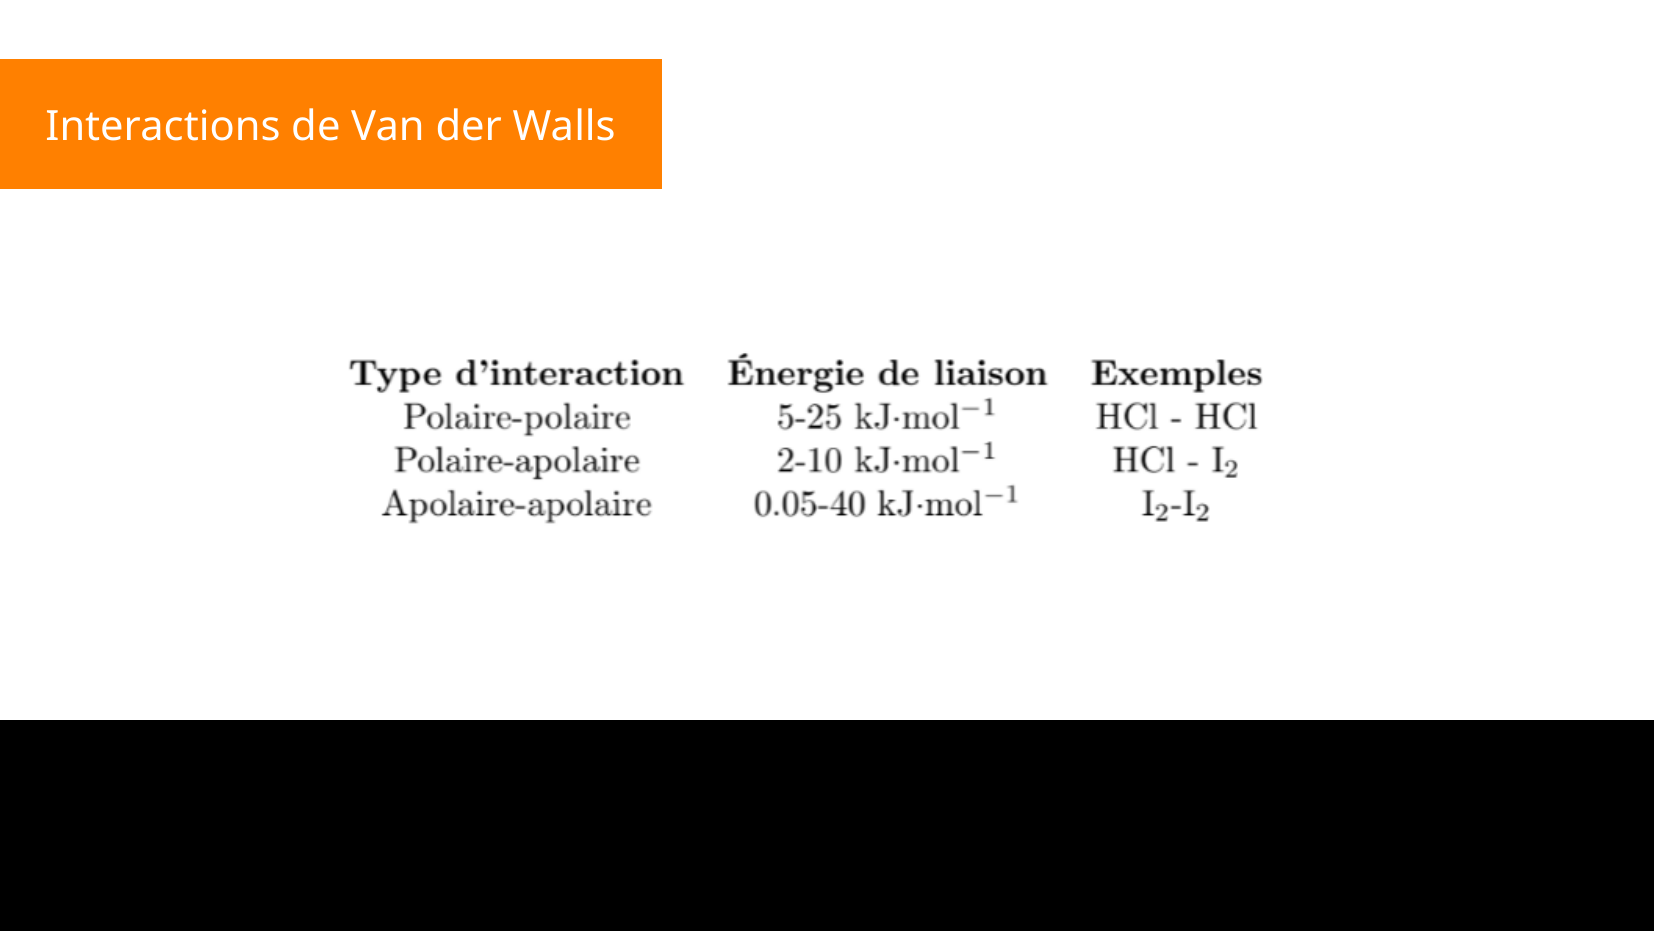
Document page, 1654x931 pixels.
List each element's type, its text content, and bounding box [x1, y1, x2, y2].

picture [329, 341, 1288, 544]
text_box Interactions de Van der Walls [0, 59, 662, 189]
text_box [0, 720, 1654, 931]
